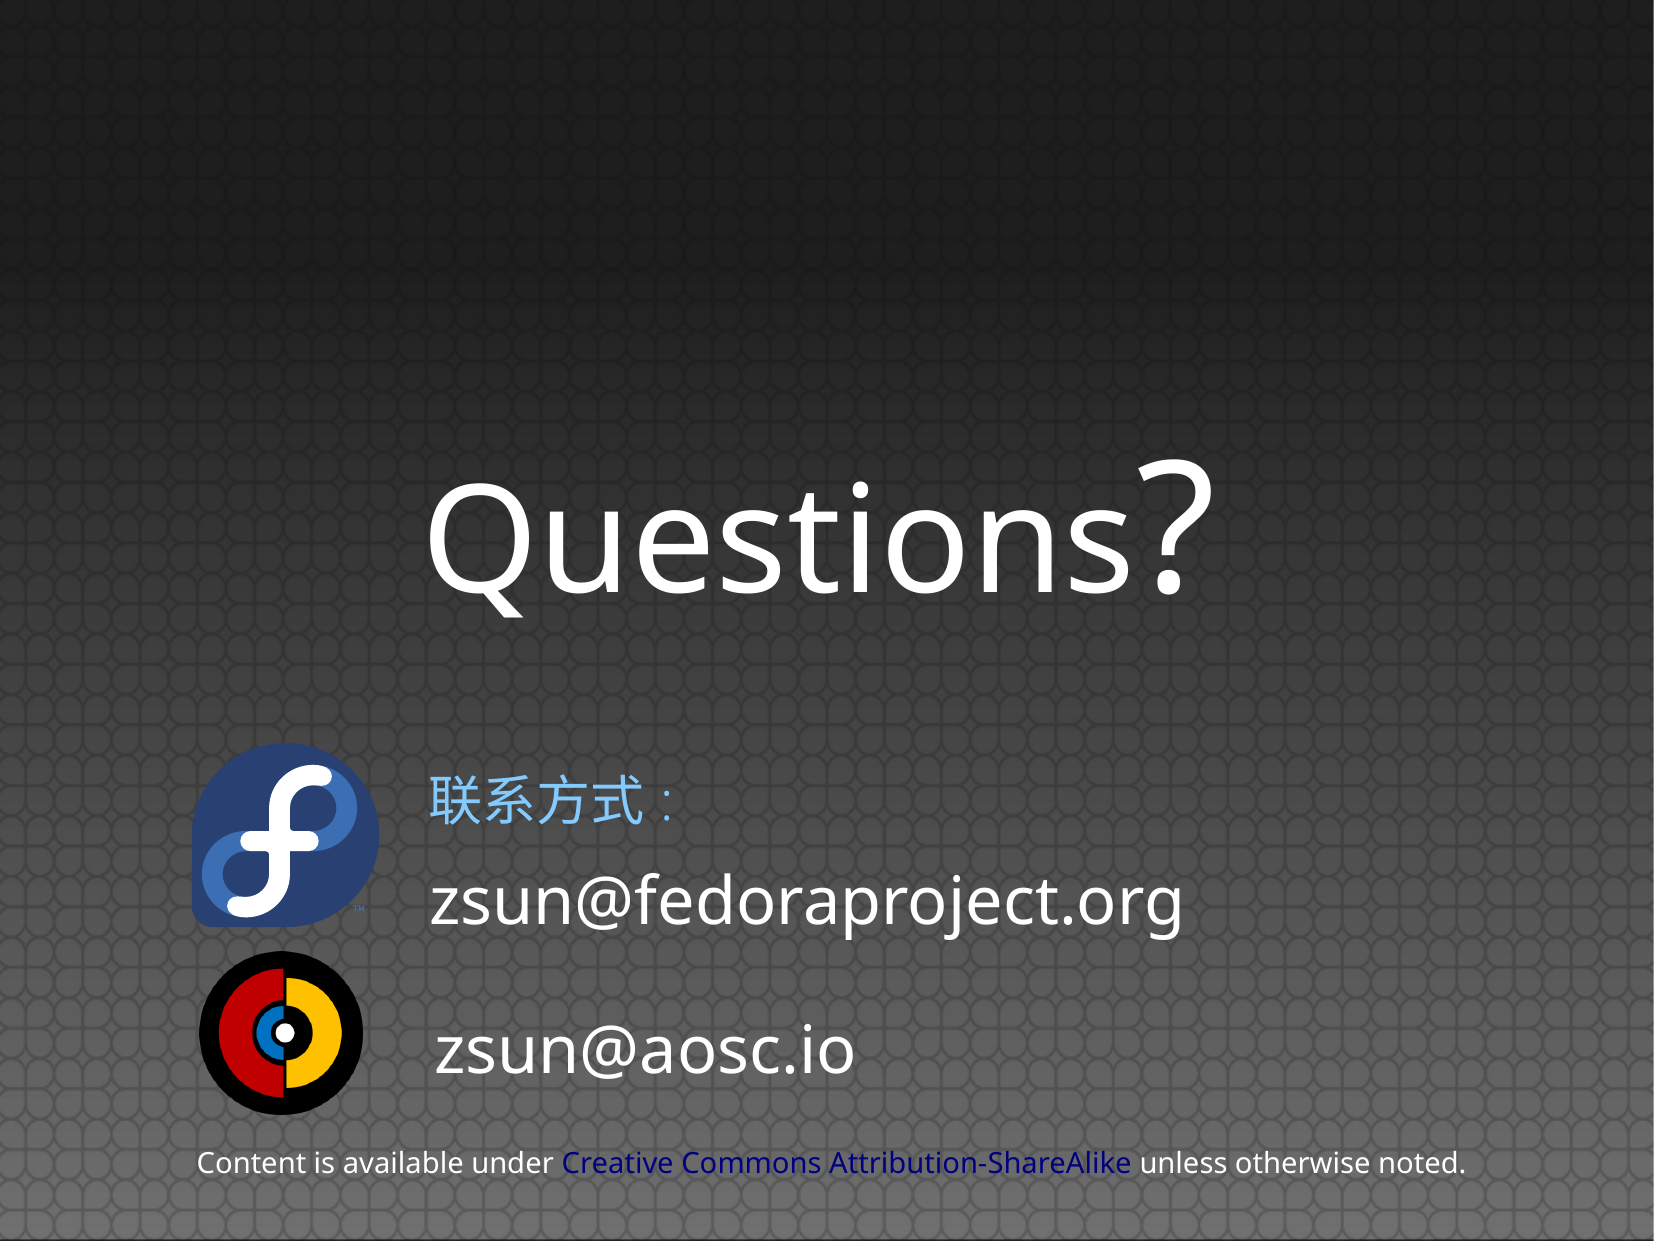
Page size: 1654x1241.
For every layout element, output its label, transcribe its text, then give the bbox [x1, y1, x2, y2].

picture [0, 0, 1654, 1241]
text_box Content is available under Creative Commons Attribution-ShareAlike unless otherwise noted. [52, 1135, 1611, 1201]
text_box zsun@fedoraproject.org [414, 845, 1520, 929]
text_box 联系方式: [413, 750, 768, 834]
title Questions? [30, 428, 1606, 615]
text_box zsun@aosc.io [419, 994, 1525, 1078]
